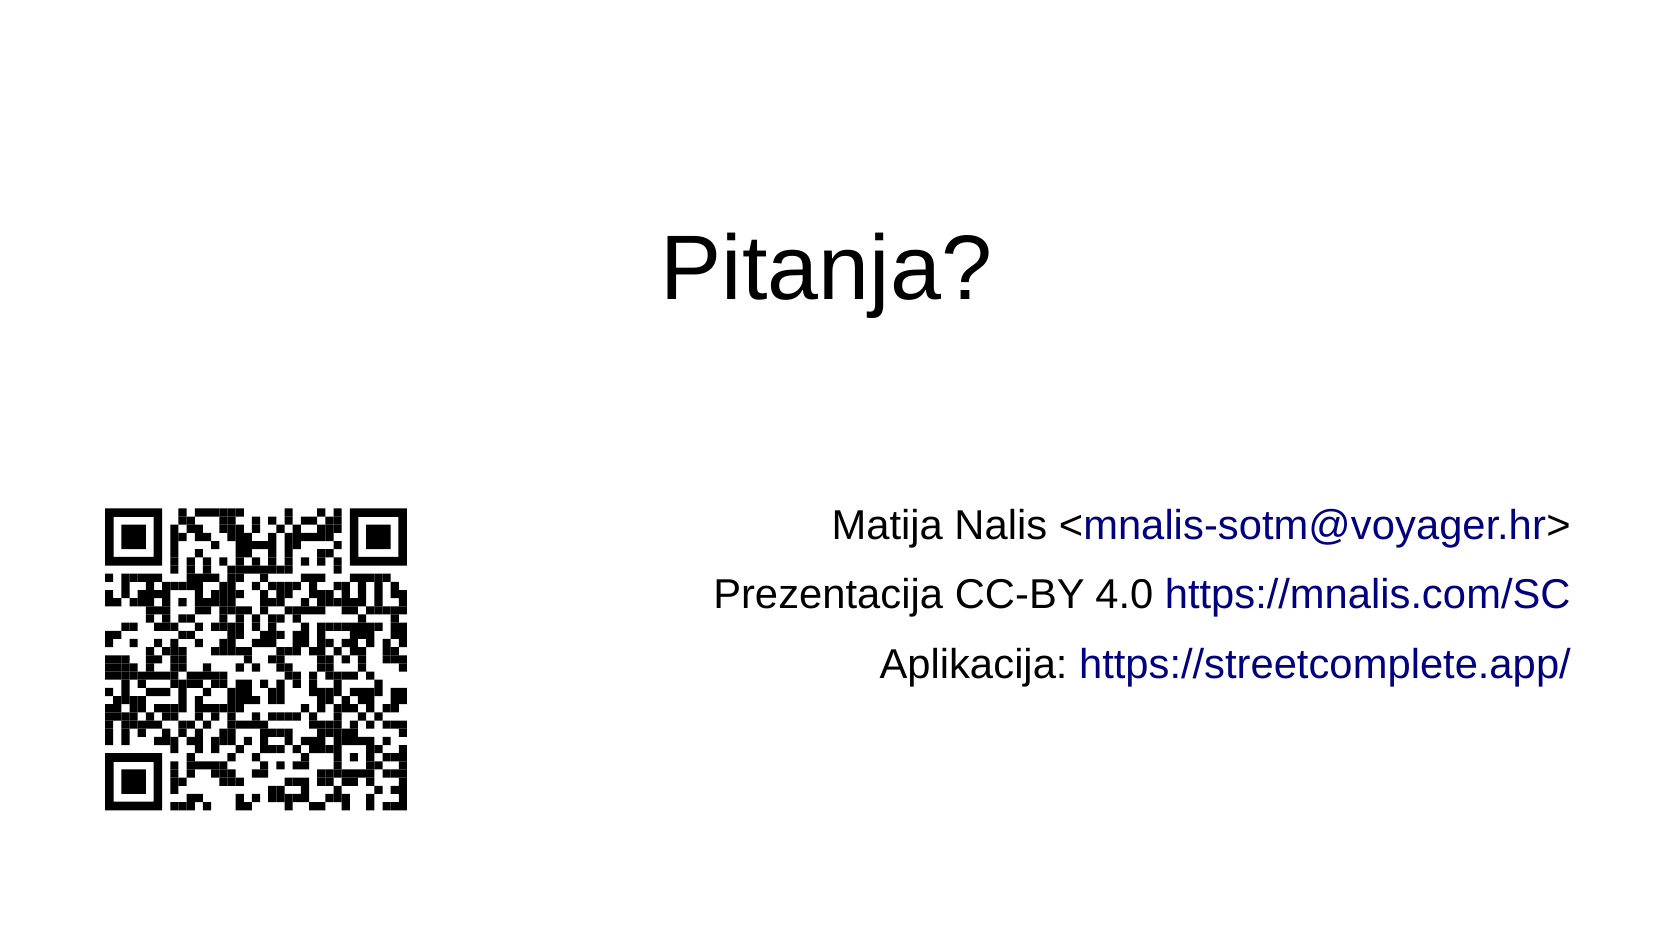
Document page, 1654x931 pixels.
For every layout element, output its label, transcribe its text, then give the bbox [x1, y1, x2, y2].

subtitle Matija Nalis <mnalis-sotm@voyager.hr> Prezentacija CC-BY 4.0 https://mnalis.com/SC Aplikacija: https://streetcomplete.app/ [442, 472, 1571, 758]
title Pitanja? [82, 90, 1571, 445]
picture [88, 491, 424, 827]
